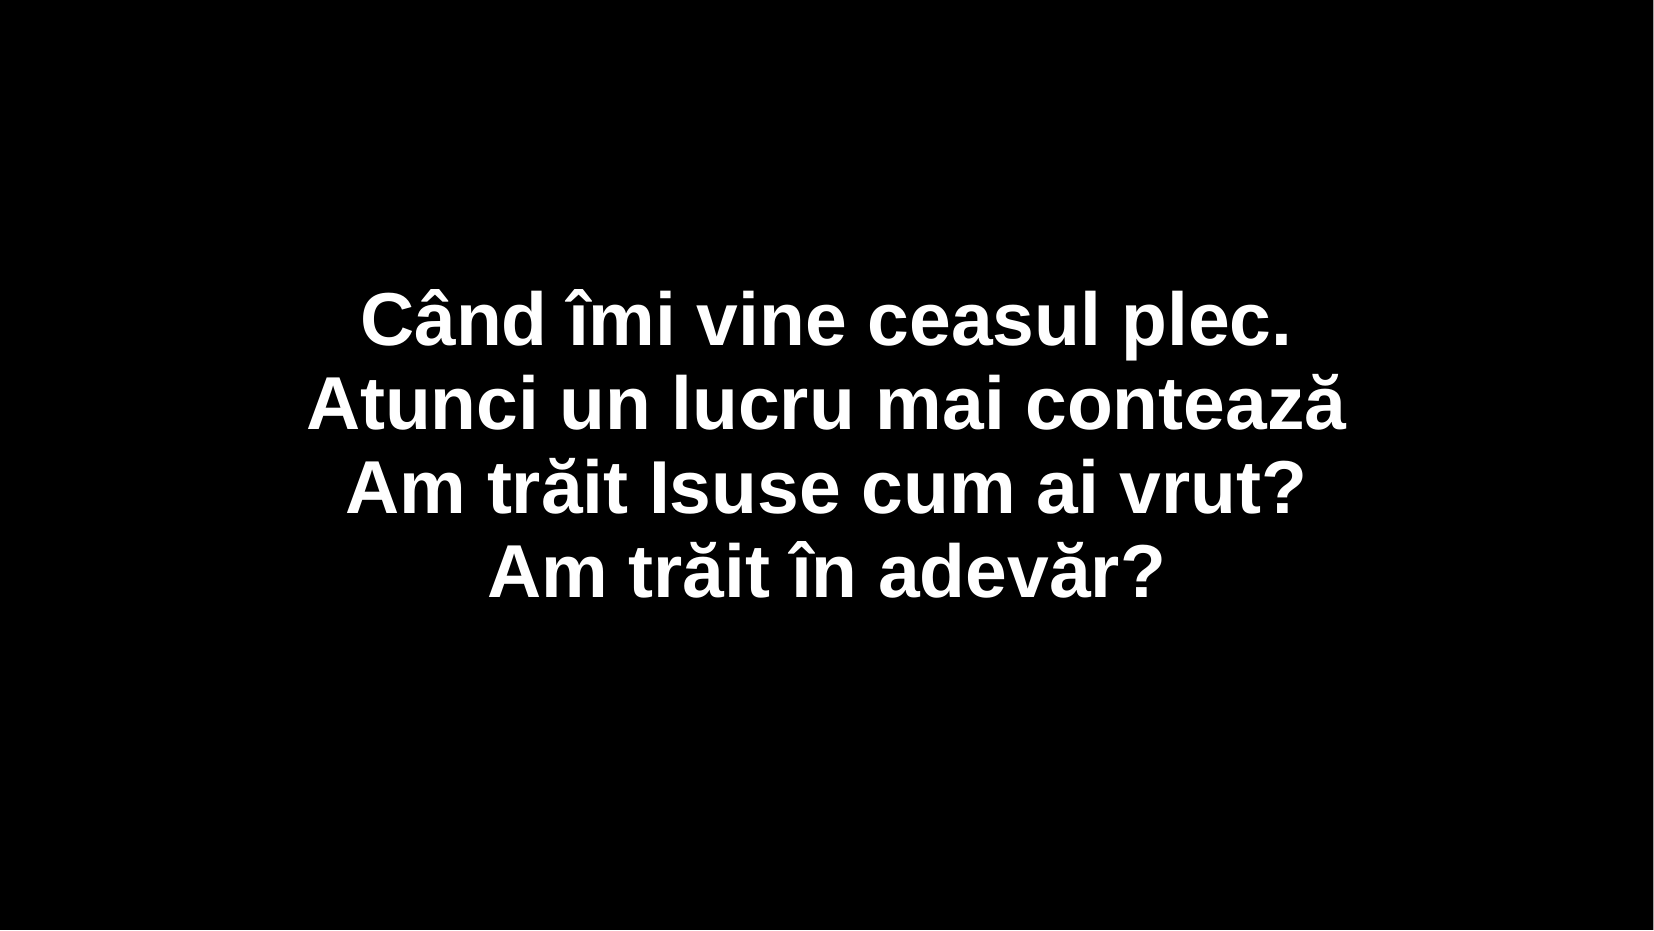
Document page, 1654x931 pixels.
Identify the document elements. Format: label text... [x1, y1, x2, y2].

subtitle Când îmi vine ceasul plec. Atunci un lucru mai contează Am trăit Isuse cum ai vrut? Am trăit în adevăr? [82, 217, 1571, 757]
